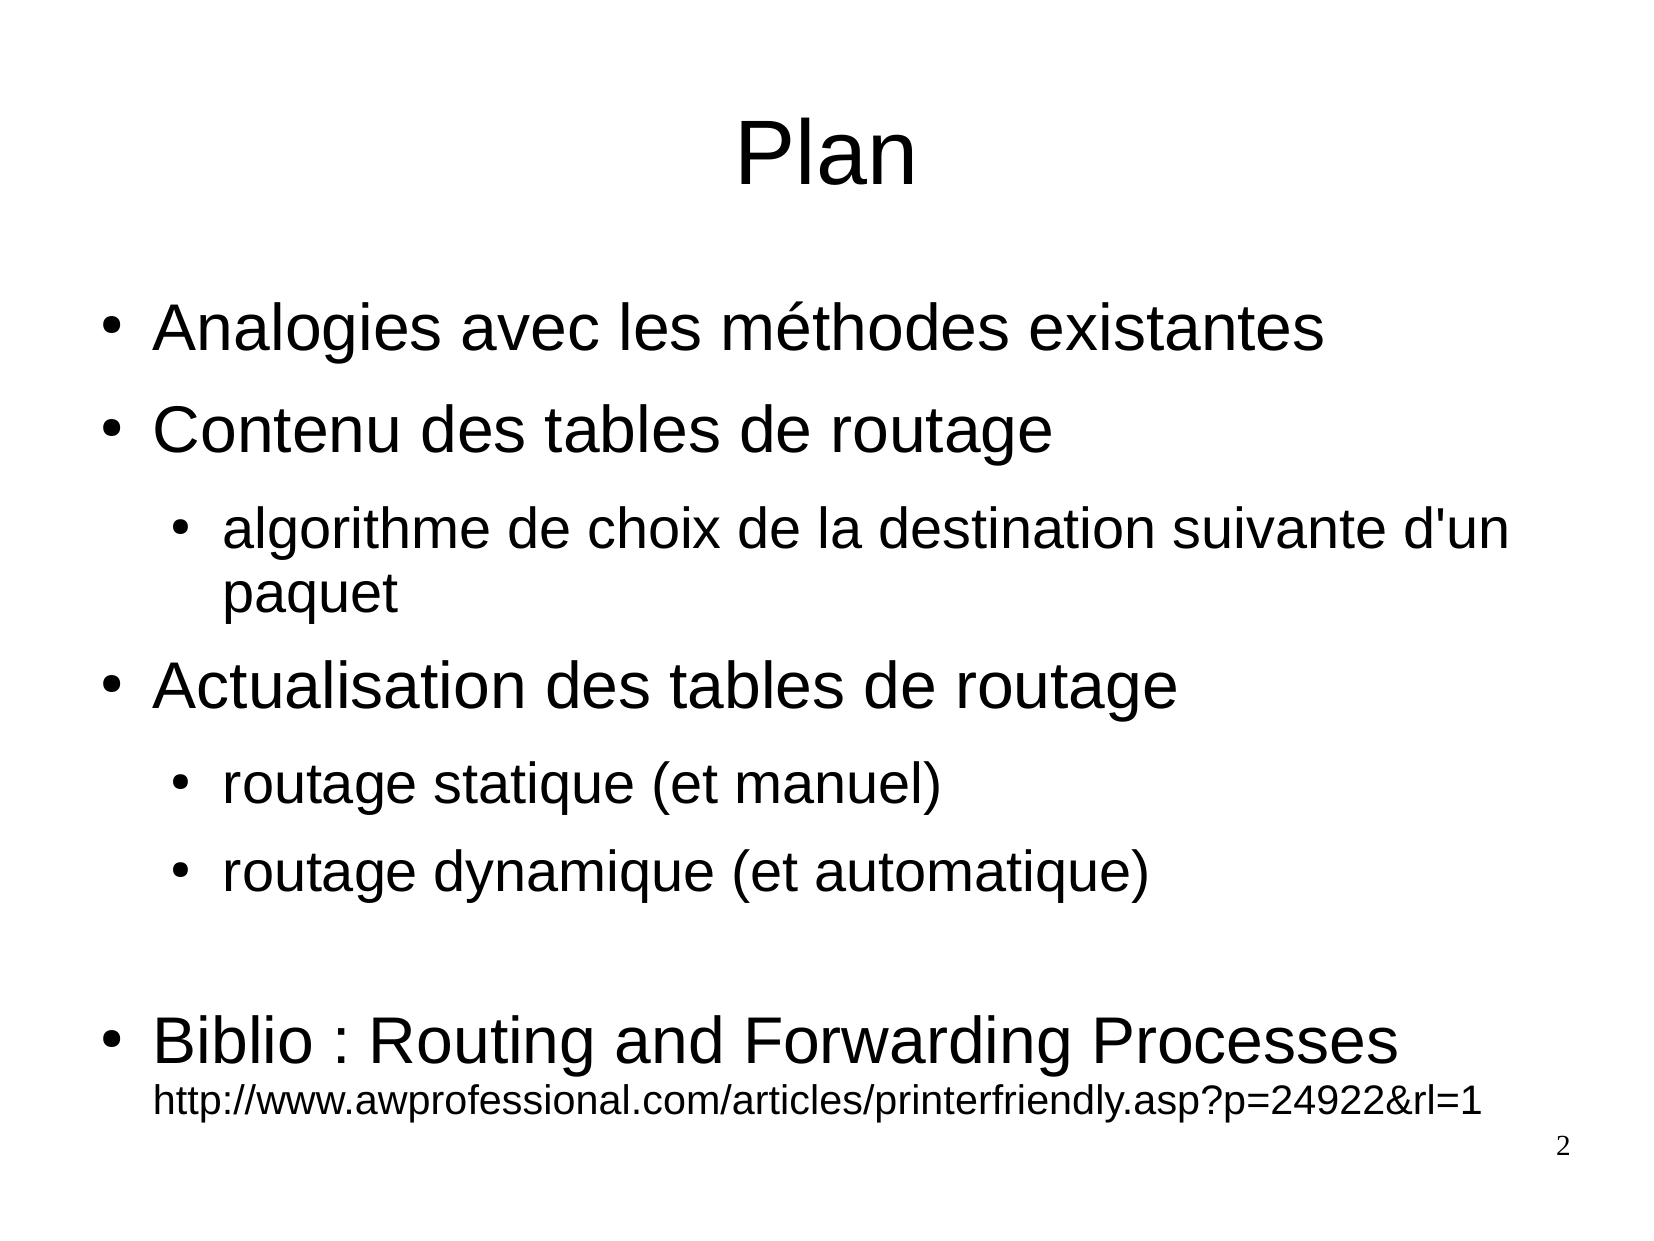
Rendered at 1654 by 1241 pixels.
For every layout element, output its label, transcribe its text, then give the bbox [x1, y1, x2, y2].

list Analogies avec les méthodes existantes Contenu des tables de routage algorithme de choix de la destination suivante d'un paquet Actualisation des tables de routage routage statique (et manuel) routage dynamique (et automatique) Biblio : Routing and Forwarding Processes http://www.awprofessional.com/articles/printerfriendly.asp?p=24922&rl=1 [82, 290, 1571, 1131]
title Plan [82, 56, 1571, 250]
